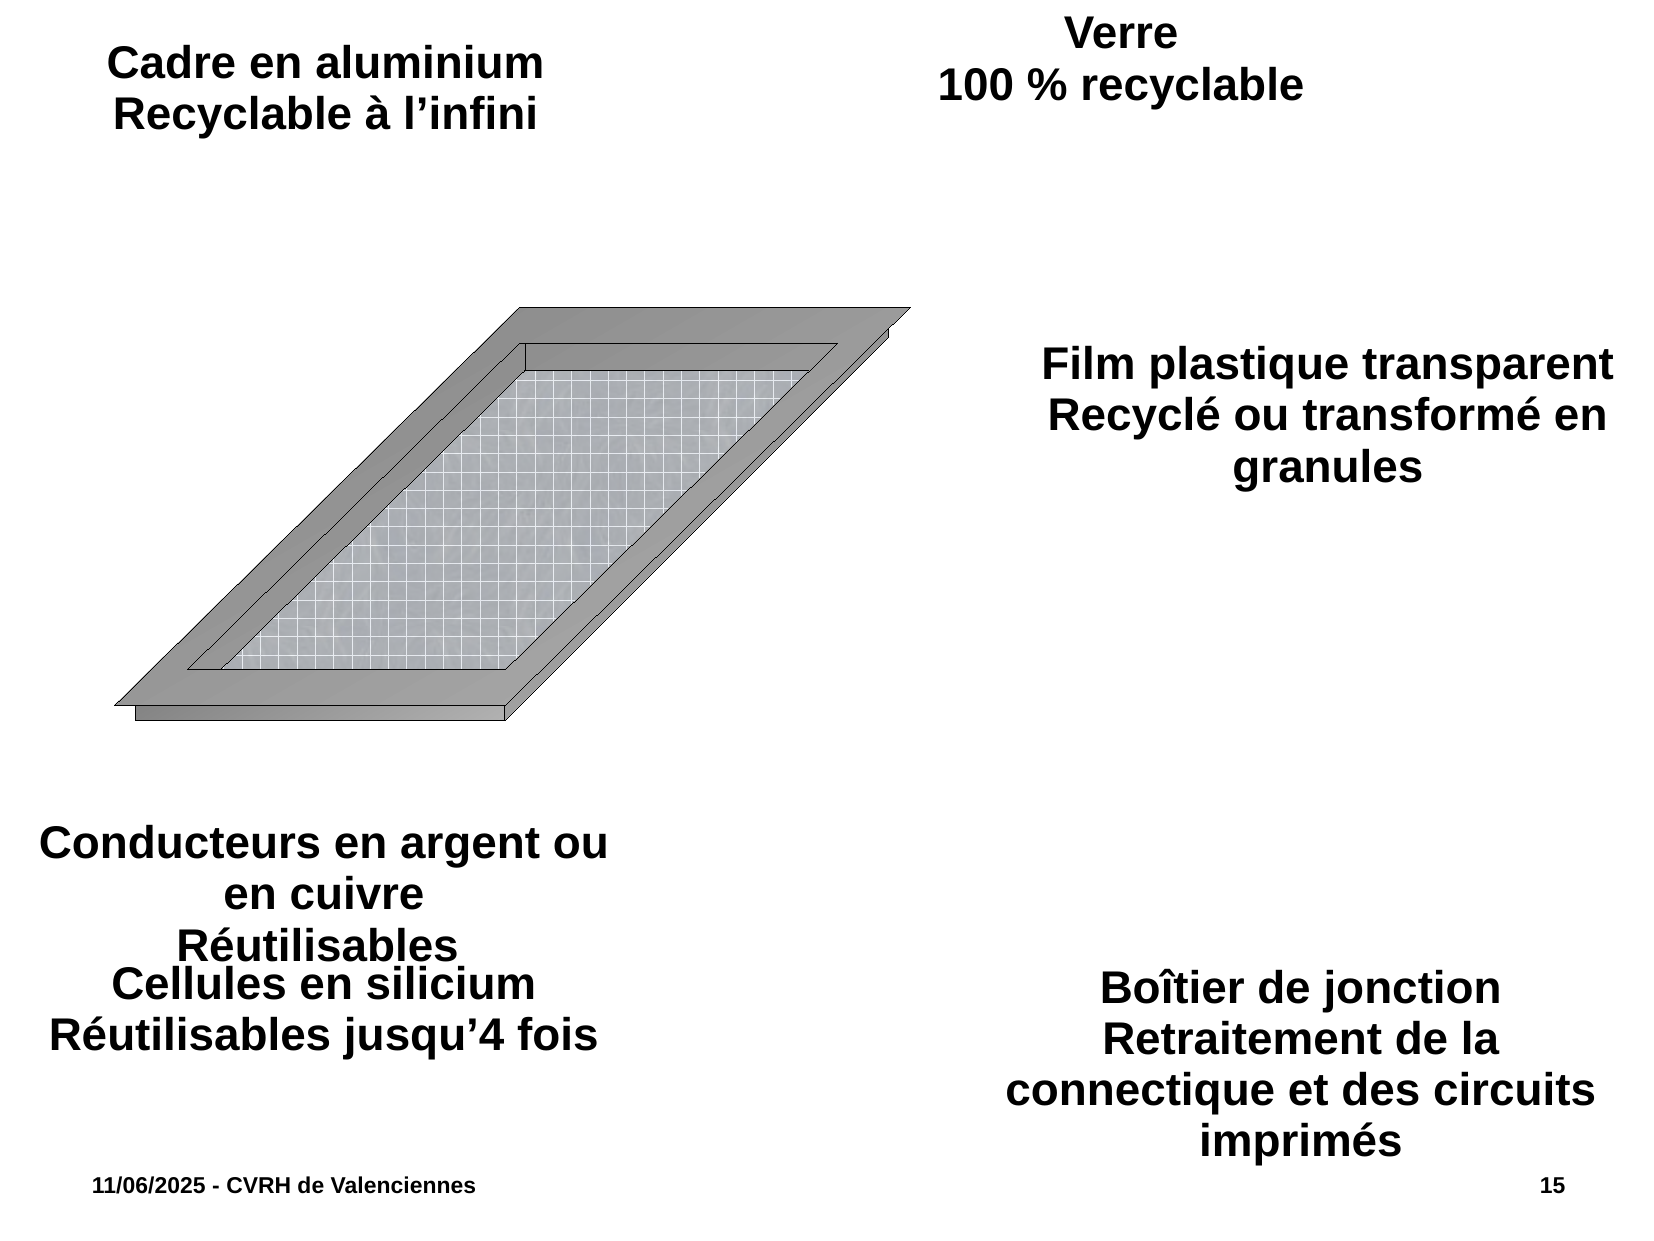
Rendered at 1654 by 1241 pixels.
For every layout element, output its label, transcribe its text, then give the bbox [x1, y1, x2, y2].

text_box Cellules en silicium Réutilisables jusqu’4 fois [0, 950, 650, 1069]
text_box Film plastique transparent Recyclé ou transformé en granules [1002, 330, 1654, 500]
text_box [114, 307, 911, 721]
text_box 11/06/2025 - CVRH de Valenciennes <numéro> [77, 1165, 1584, 1232]
text_box Cadre en aluminium Recyclable à l’infini [0, 29, 652, 148]
text_box Conducteurs en argent ou en cuivre Réutilisables [0, 809, 650, 950]
text_box Verre 100 % recyclable [795, 0, 1447, 119]
text_box Boîtier de jonction Retraitement de la connectique et des circuits imprimés [975, 954, 1627, 1175]
